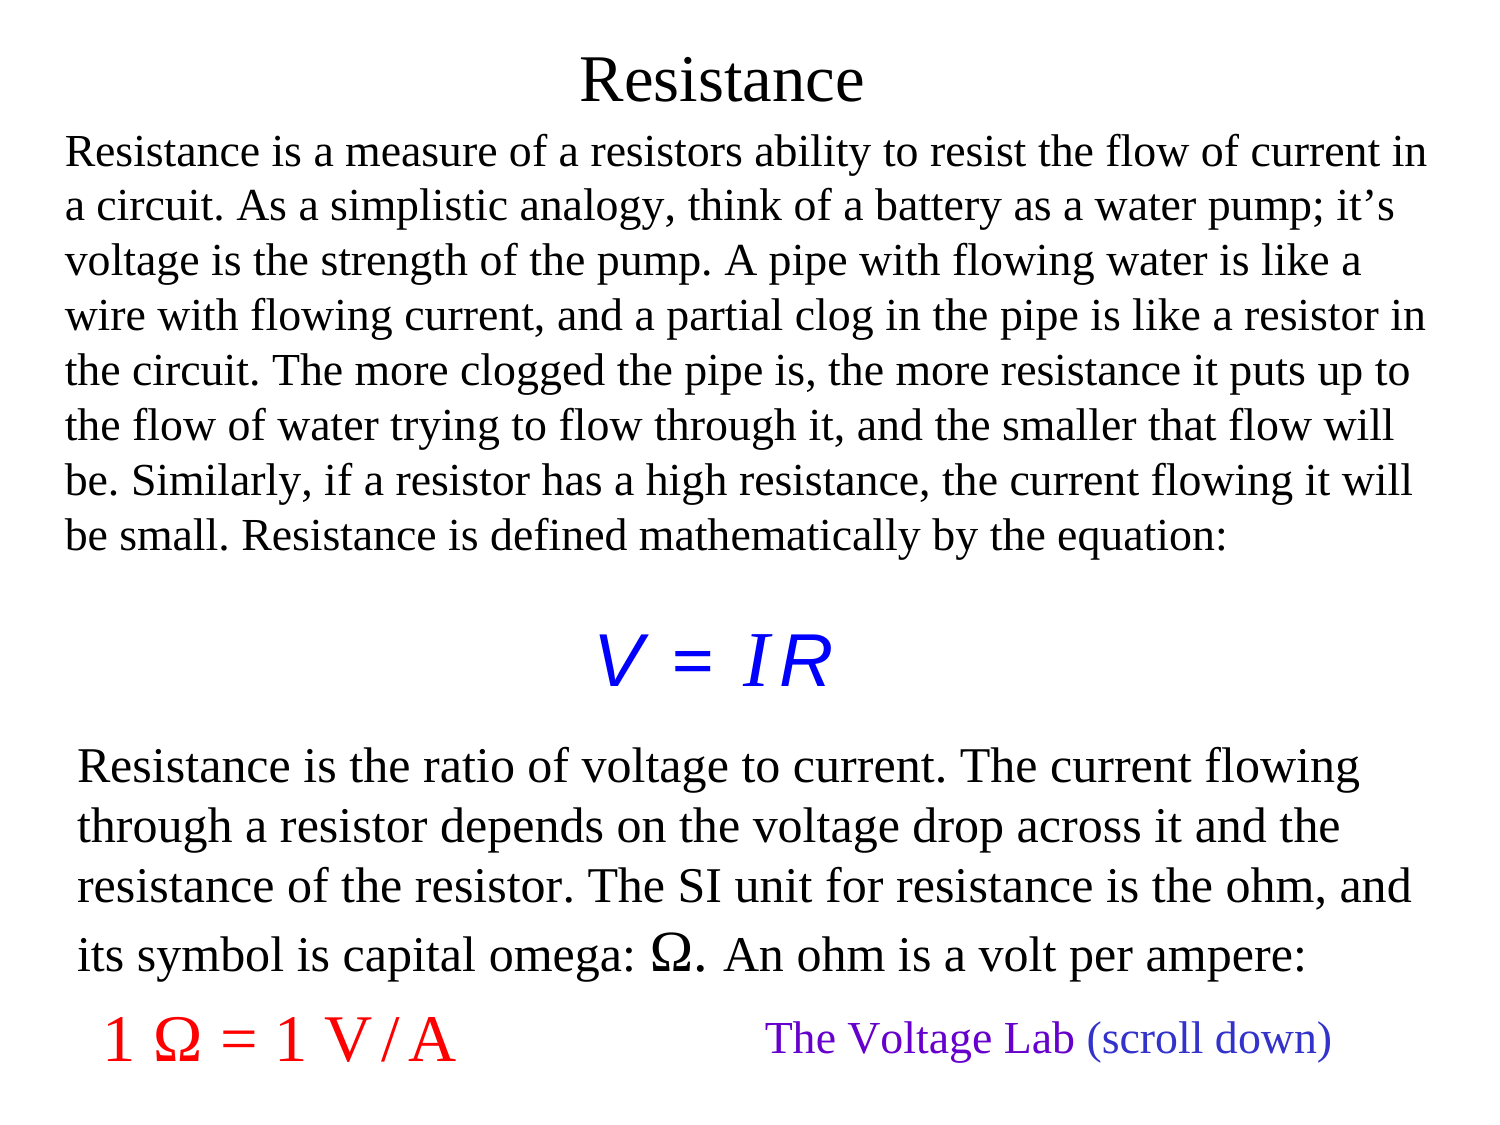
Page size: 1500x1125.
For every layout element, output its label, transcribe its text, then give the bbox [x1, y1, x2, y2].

text_box The Voltage Lab (scroll down) [599, 999, 1401, 1071]
text_box Resistance is a measure of a resistors ability to resist the flow of current in a circuit. As a simplistic analogy, think of a battery as a water pump; it’s voltage is the strength of the pump. A pipe with flowing water is like a wire with flowing current, and a partial clog in the pipe is like a resistor in the circuit. The more clogged the pipe is, the more resistance it puts up to the flow of water trying to flow through it, and the smaller that flow will be. Similarly, if a resistor has a high resistance, the current flowing it will be small. Resistance is defined mathematically by the equation: [50, 112, 1463, 736]
text_box V = I R [578, 600, 854, 711]
text_box 1 Ω = 1 V / A [87, 987, 472, 1083]
title Resistance [287, 0, 1175, 112]
text_box Resistance is the ratio of voltage to current. The current flowing through a resistor depends on the voltage drop across it and the resistance of the resistor. The SI unit for resistance is the ohm, and its symbol is capital omega: Ω. An ohm is a volt per ampere: [62, 725, 1463, 991]
